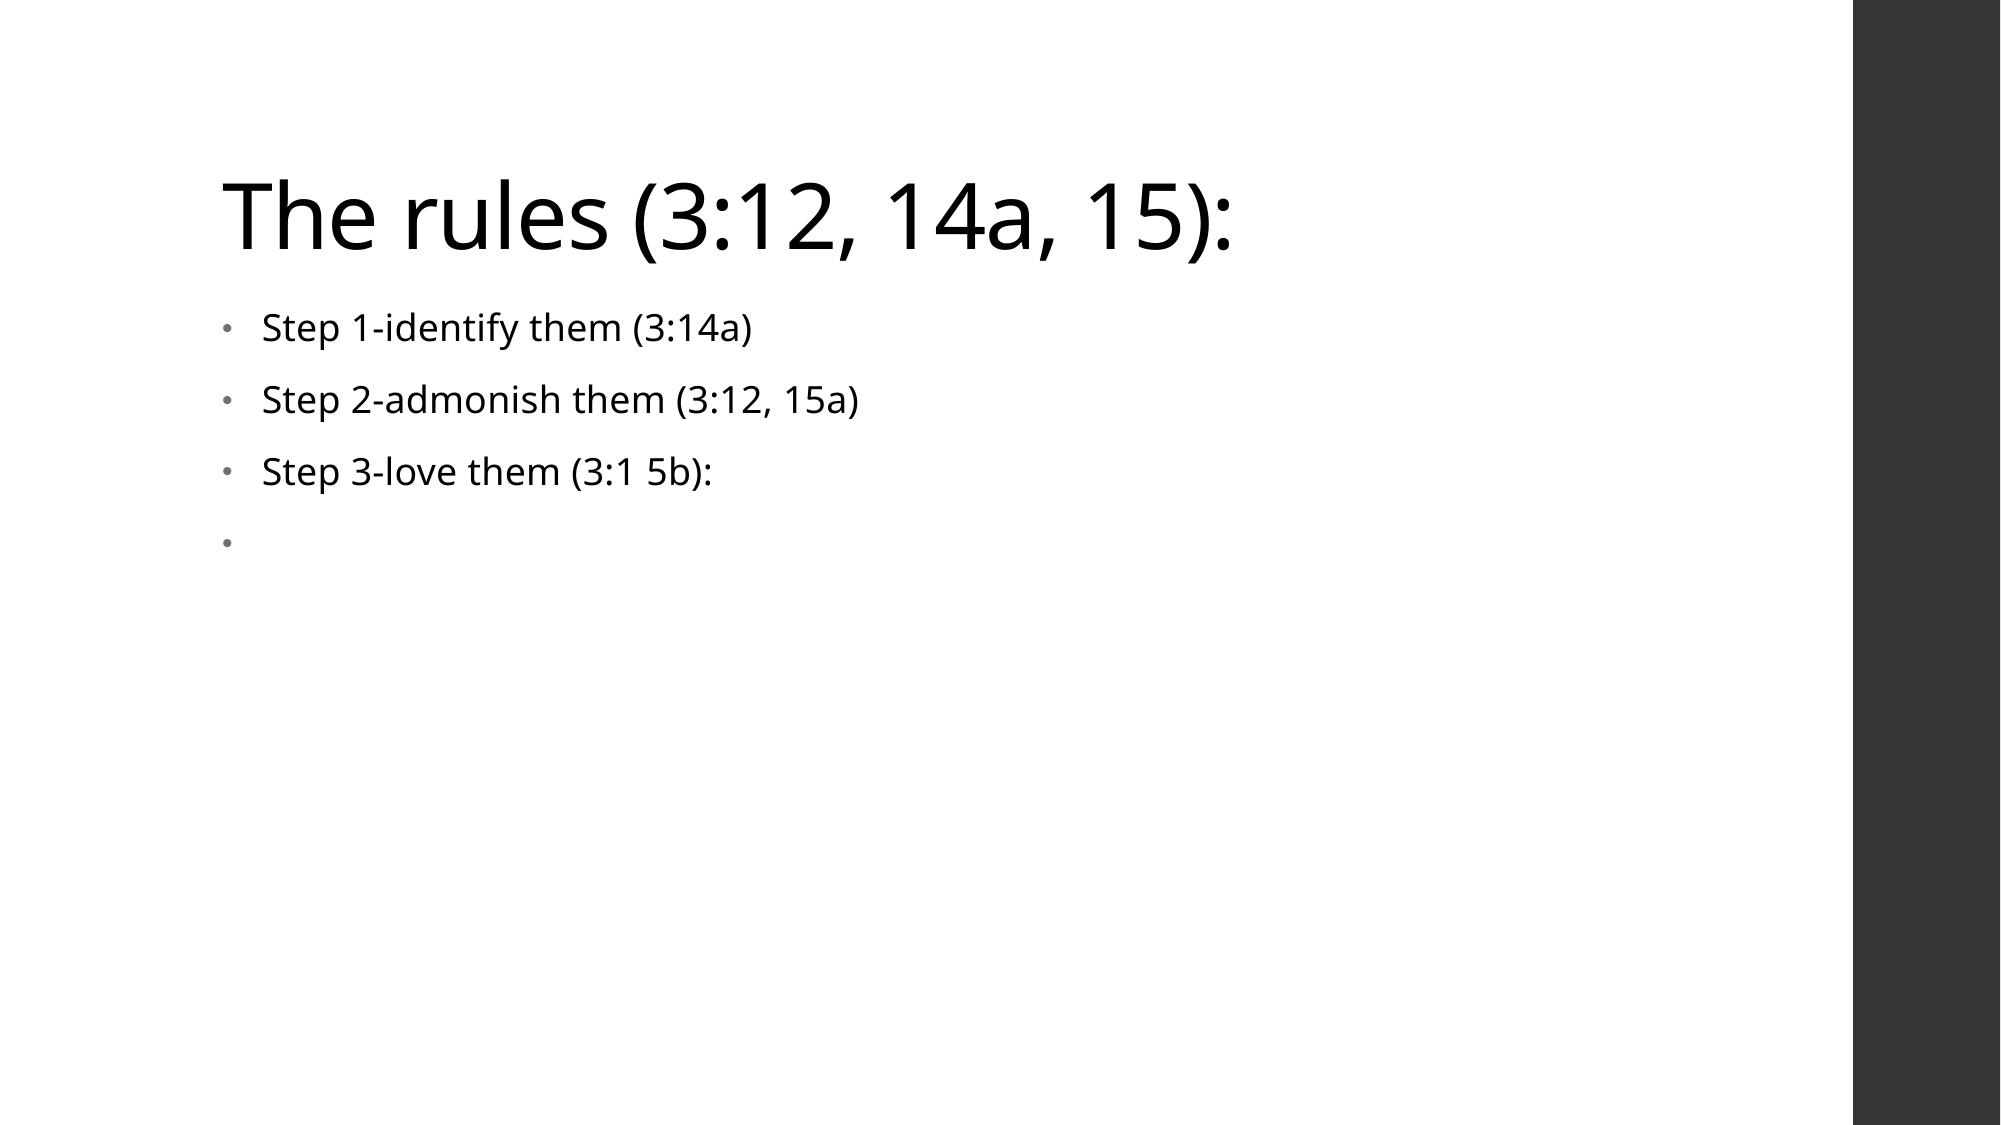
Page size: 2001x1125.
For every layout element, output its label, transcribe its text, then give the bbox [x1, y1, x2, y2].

title The rules (3:12, 14a, 15): [206, 60, 1797, 278]
list Step 1-identify them (3:14a) Step 2-admonish them (3:12, 15a) Step 3-love them (3:1 5b): [206, 299, 1617, 1014]
